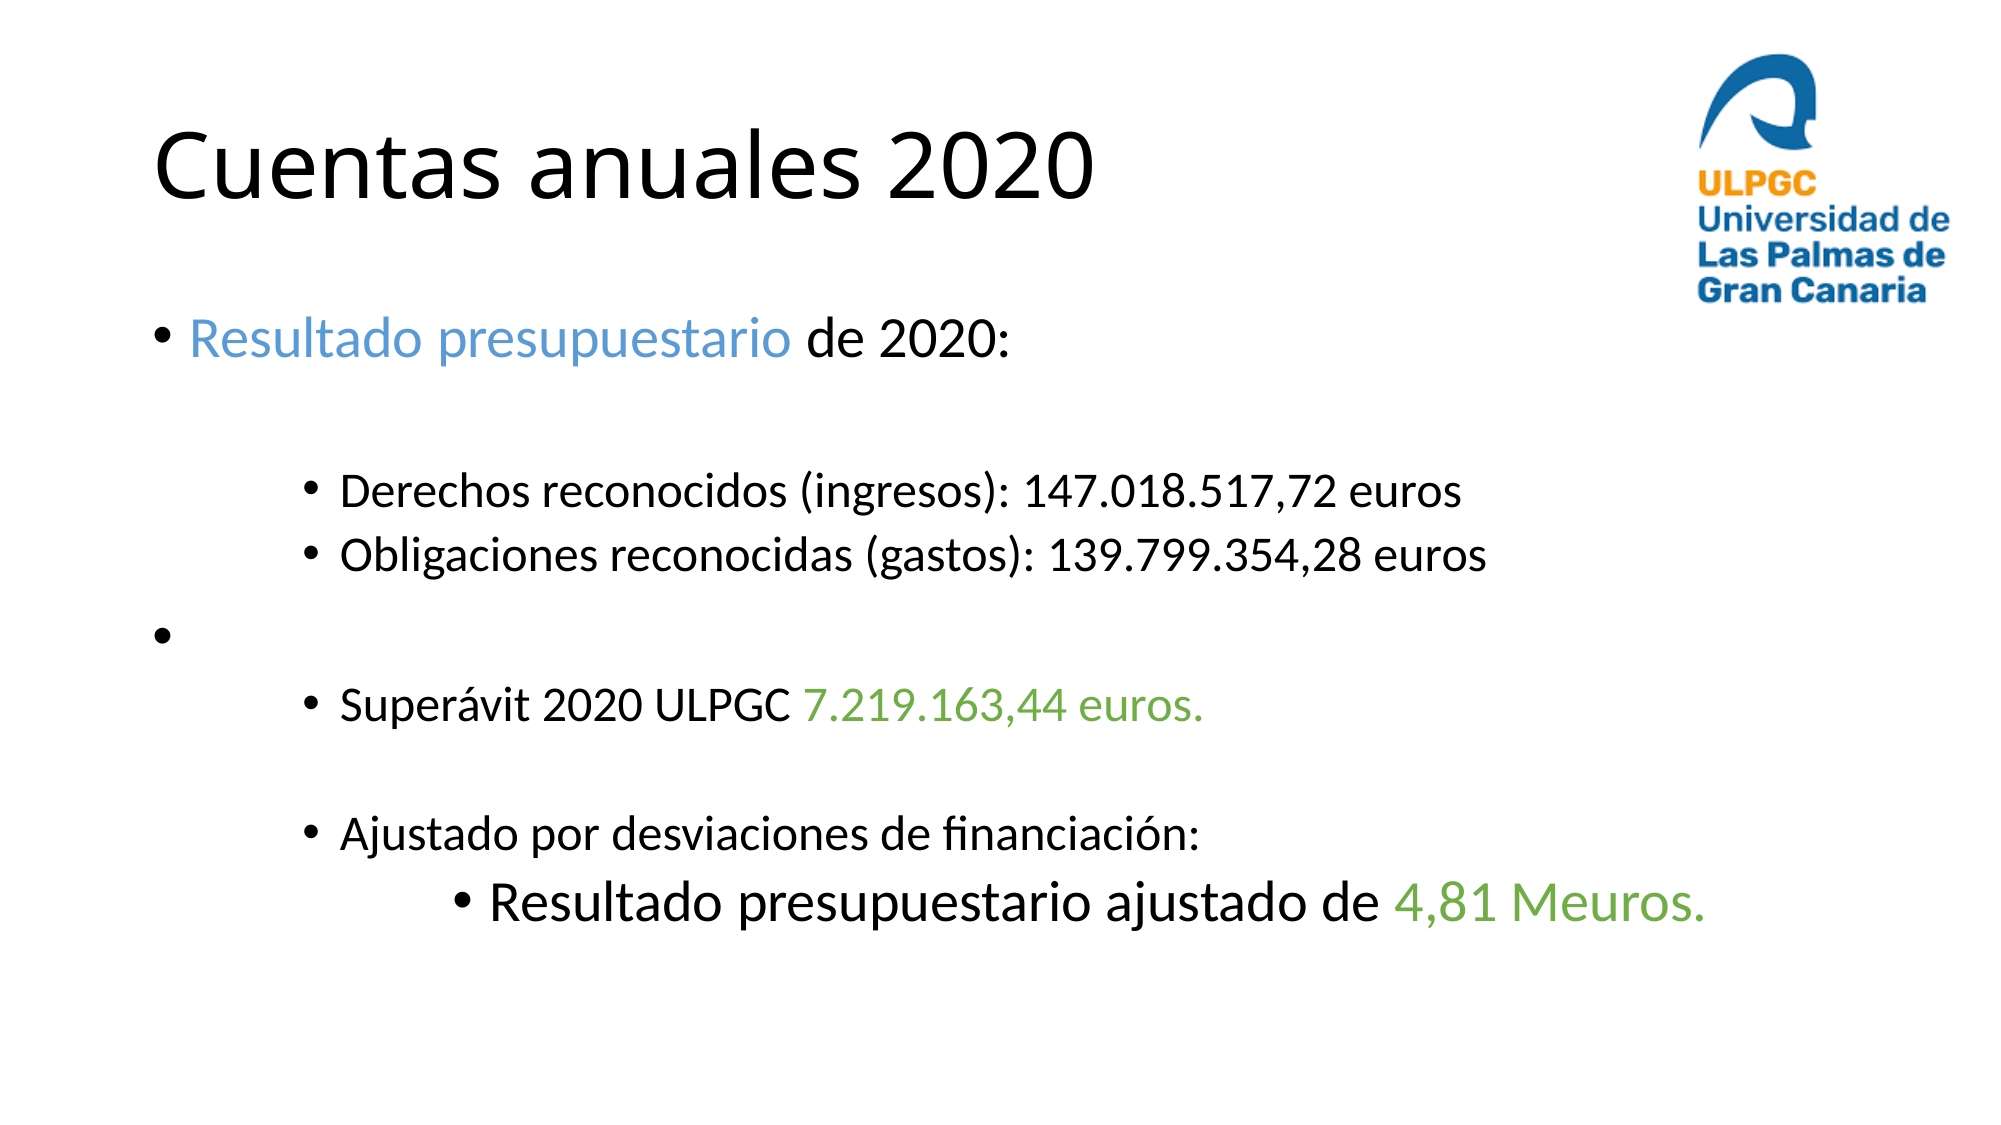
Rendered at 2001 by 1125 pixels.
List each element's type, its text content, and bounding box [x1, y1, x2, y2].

list Resultado presupuestario de 2020: Derechos reconocidos (ingresos): 147.018.517,72 euros Obligaciones reconocidas (gastos): 139.799.354,28 euros Superávit 2020 ULPGC 7.219.163,44 euros. Ajustado por desviaciones de financiación: Resultado presupuestario ajustado de 4,81 Meuros. [137, 299, 1863, 1014]
title Cuentas anuales 2020 [137, 59, 1648, 278]
picture [1648, 4, 2000, 355]
